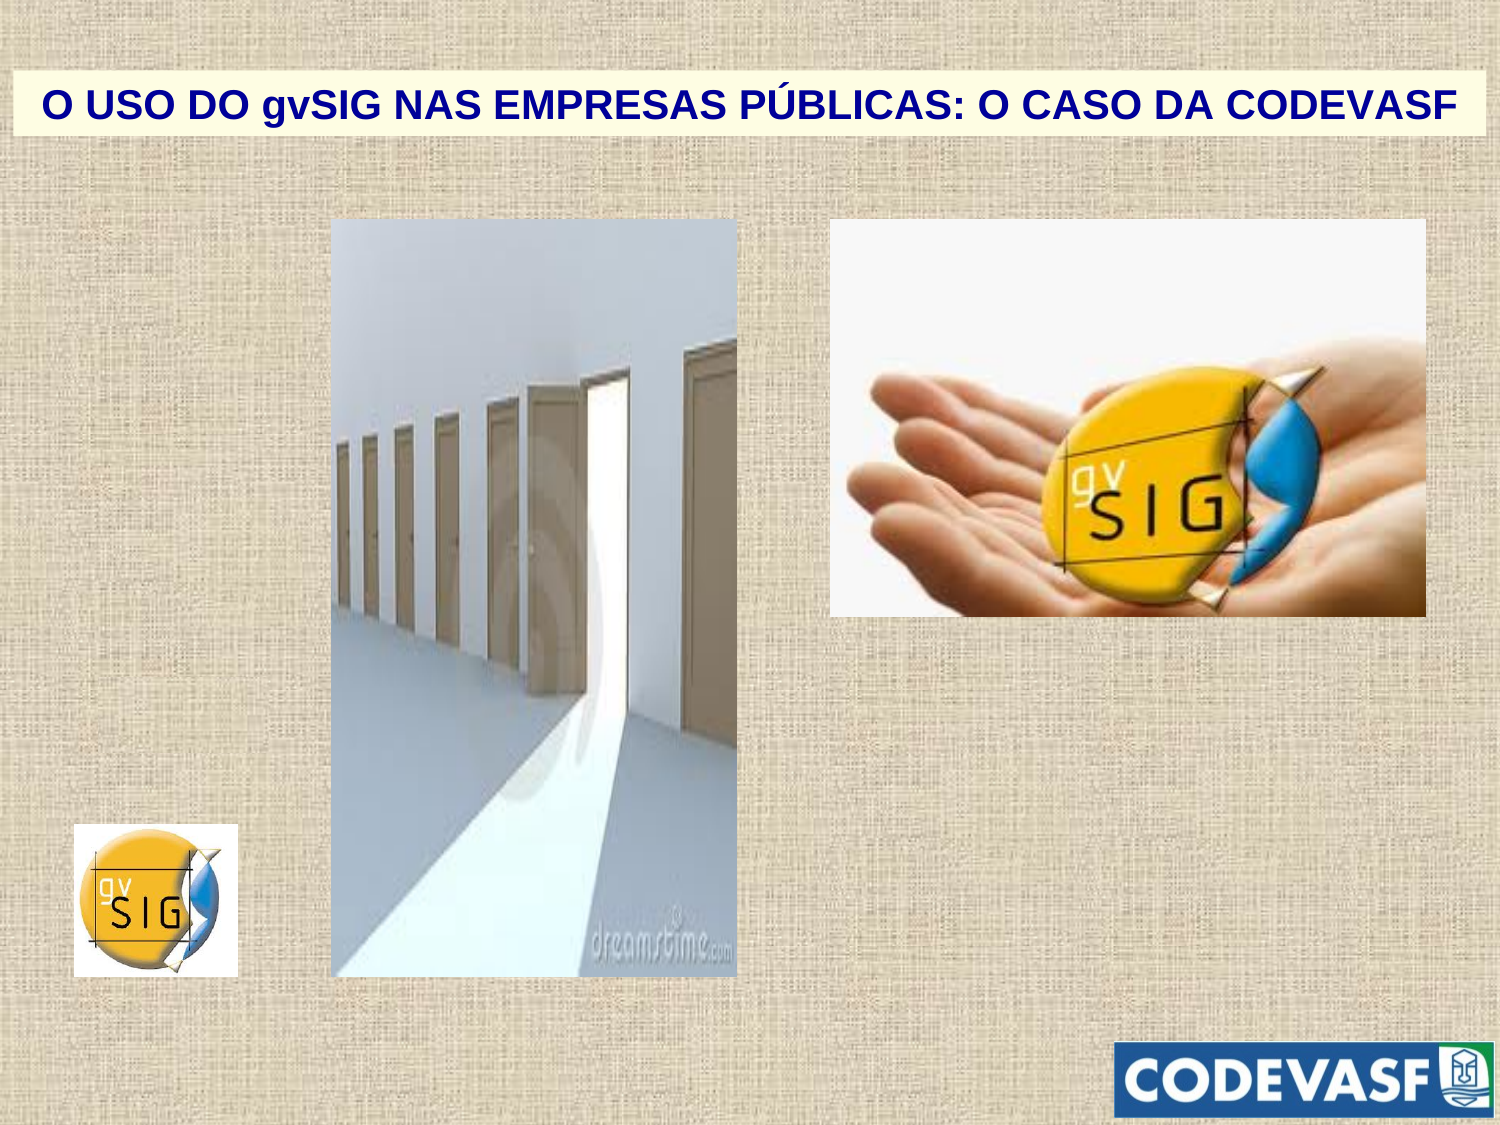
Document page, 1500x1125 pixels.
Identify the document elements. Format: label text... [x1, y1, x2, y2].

picture [0, 0, 1500, 1125]
text_box O USO DO gvSIG NAS EMPRESAS PÚBLICAS: O CASO DA CODEVASF [13, 70, 1487, 136]
